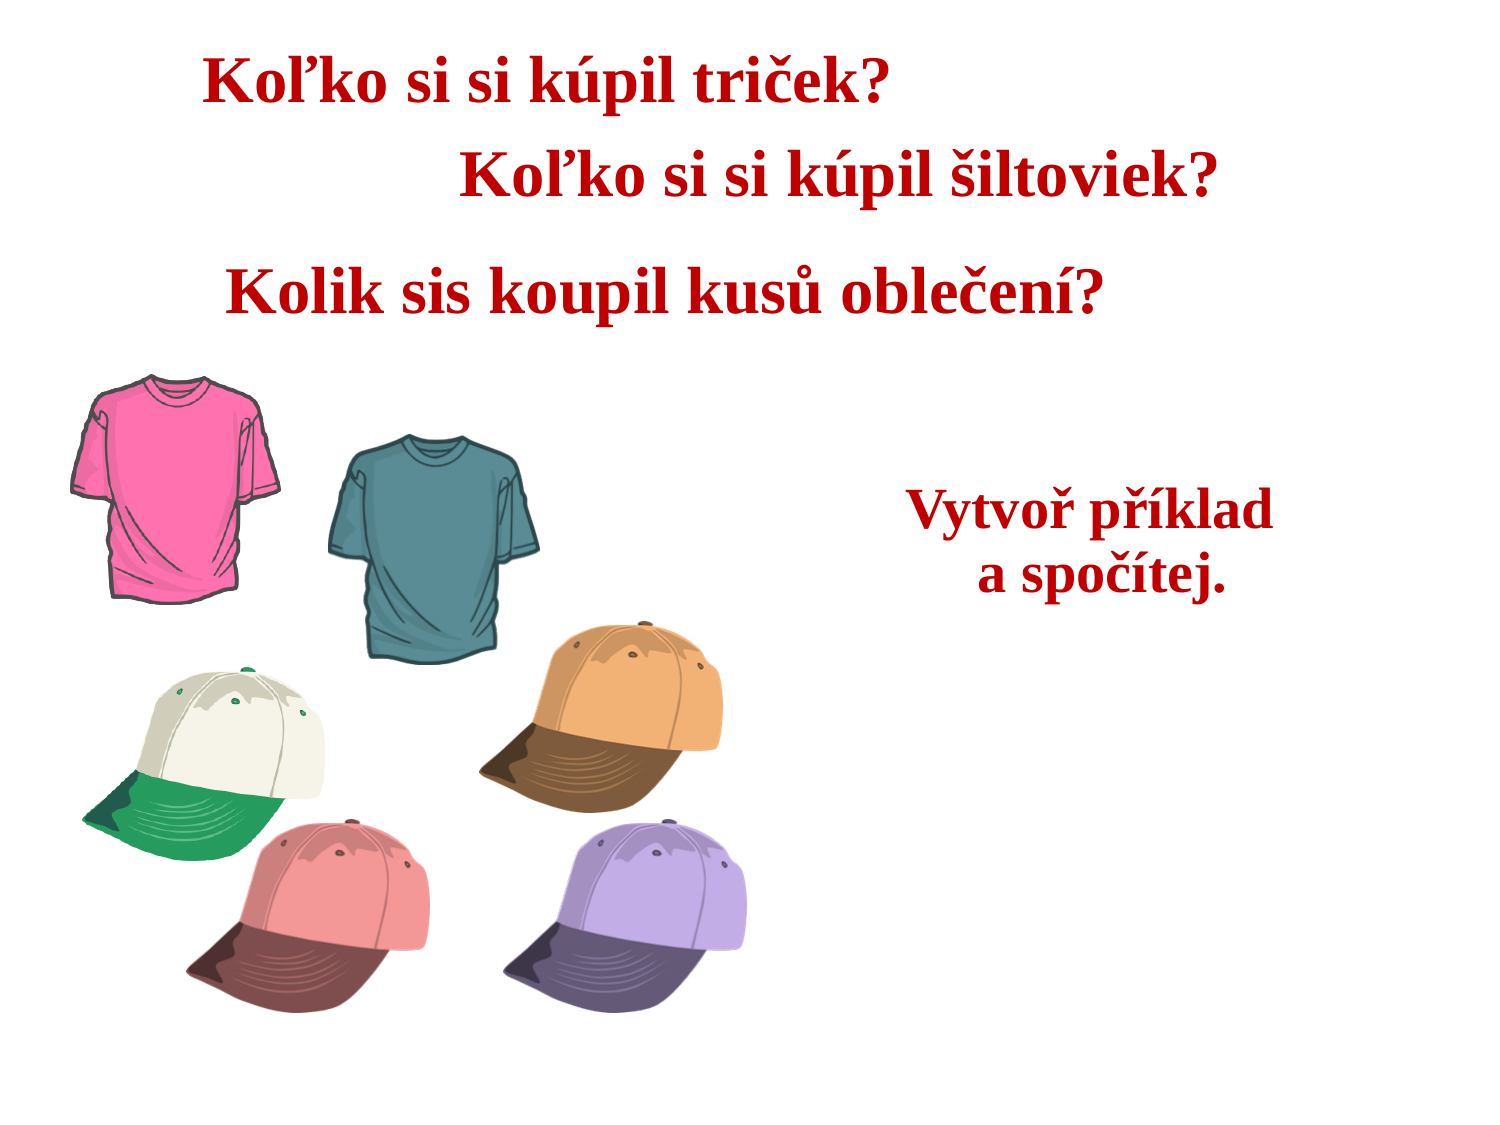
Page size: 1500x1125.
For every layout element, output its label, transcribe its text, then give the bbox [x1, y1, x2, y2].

text_box Koľko si si kúpil šiltoviek? [445, 128, 1336, 219]
text_box Koľko si si kúpil triček? [187, 35, 1336, 125]
text_box Kolik sis koupil kusů oblečení? [210, 246, 1454, 336]
picture [82, 667, 430, 1014]
picture [328, 434, 723, 814]
picture [503, 820, 747, 1014]
text_box Vytvoř příklad a spočítej. [890, 468, 1407, 614]
picture [70, 375, 281, 605]
